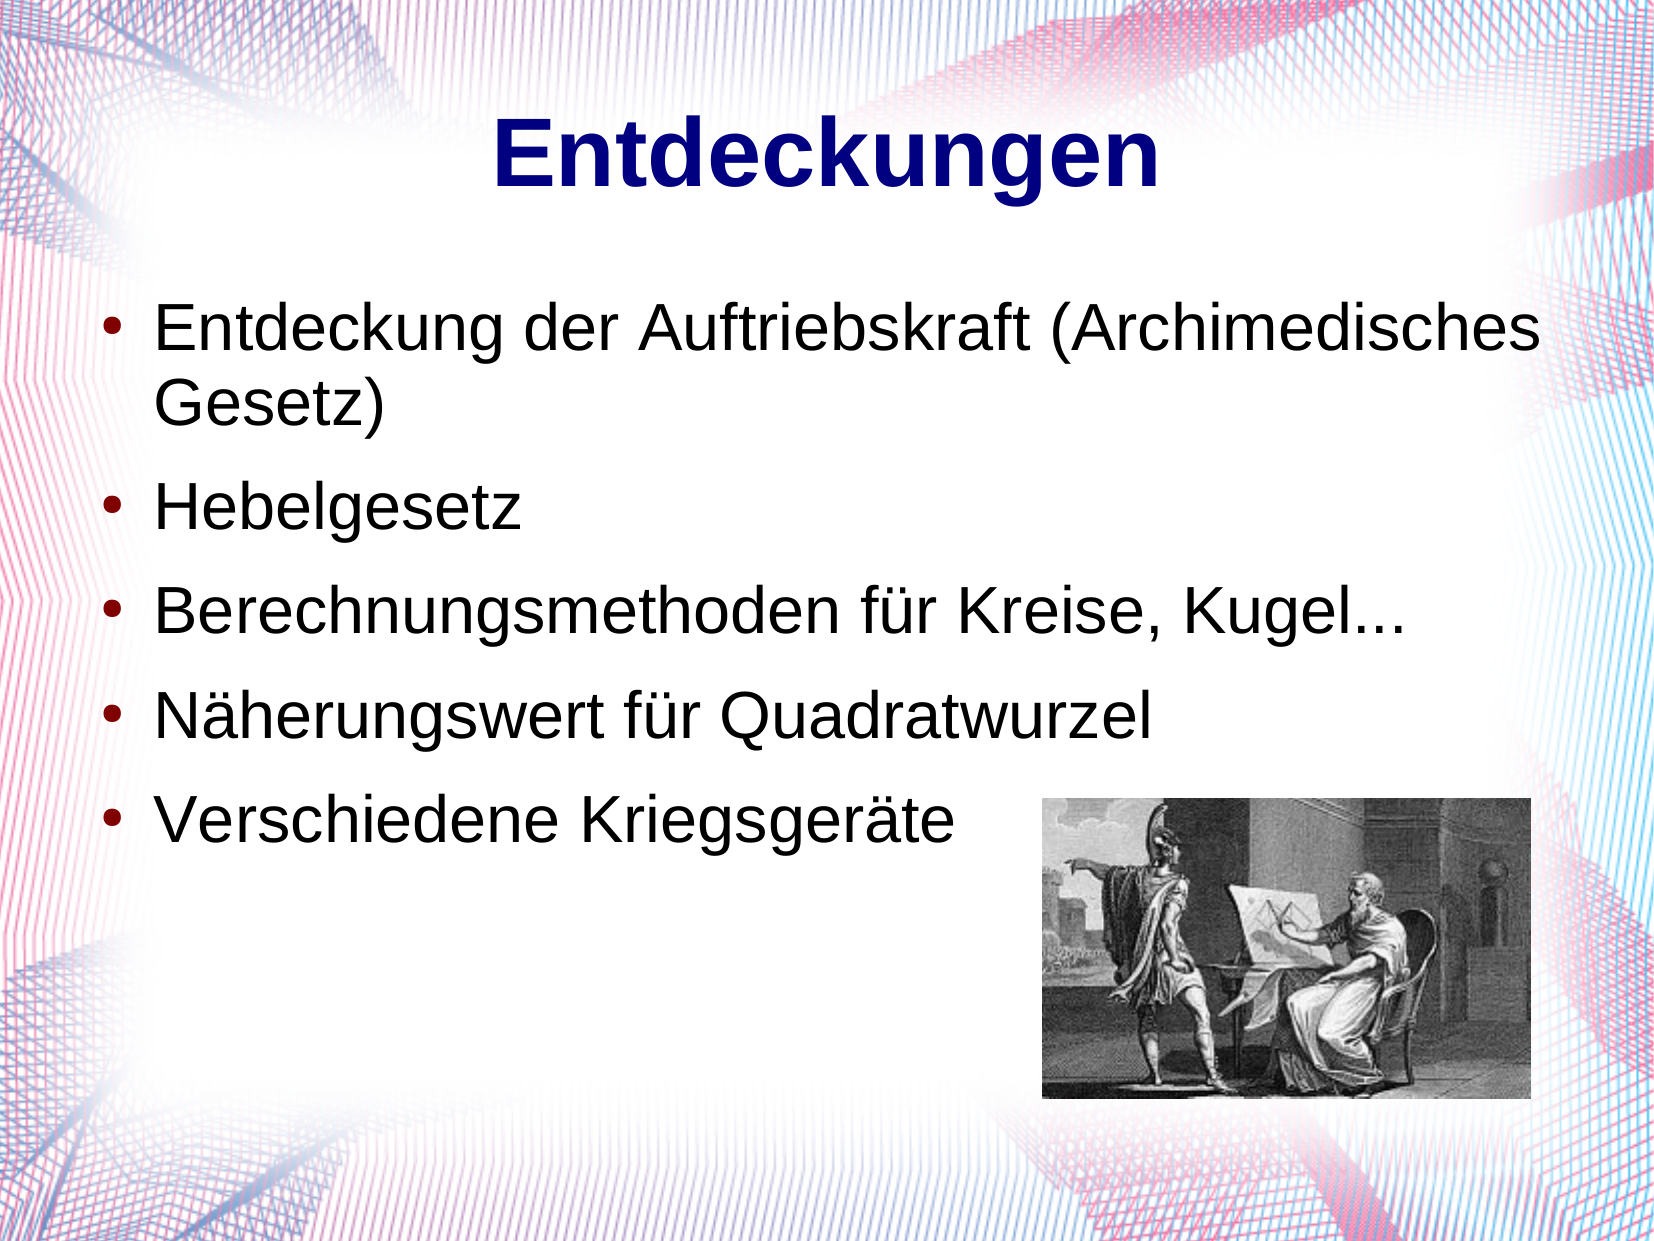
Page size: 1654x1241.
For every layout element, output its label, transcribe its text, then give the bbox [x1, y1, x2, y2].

title Entdeckungen [82, 49, 1571, 257]
picture [0, 0, 1654, 1241]
list Entdeckung der Auftriebskraft (Archimedisches Gesetz) Hebelgesetz Berechnungsmethoden für Kreise, Kugel... Näherungswert für Quadratwurzel Verschiedene Kriegsgeräte [82, 290, 1571, 1109]
